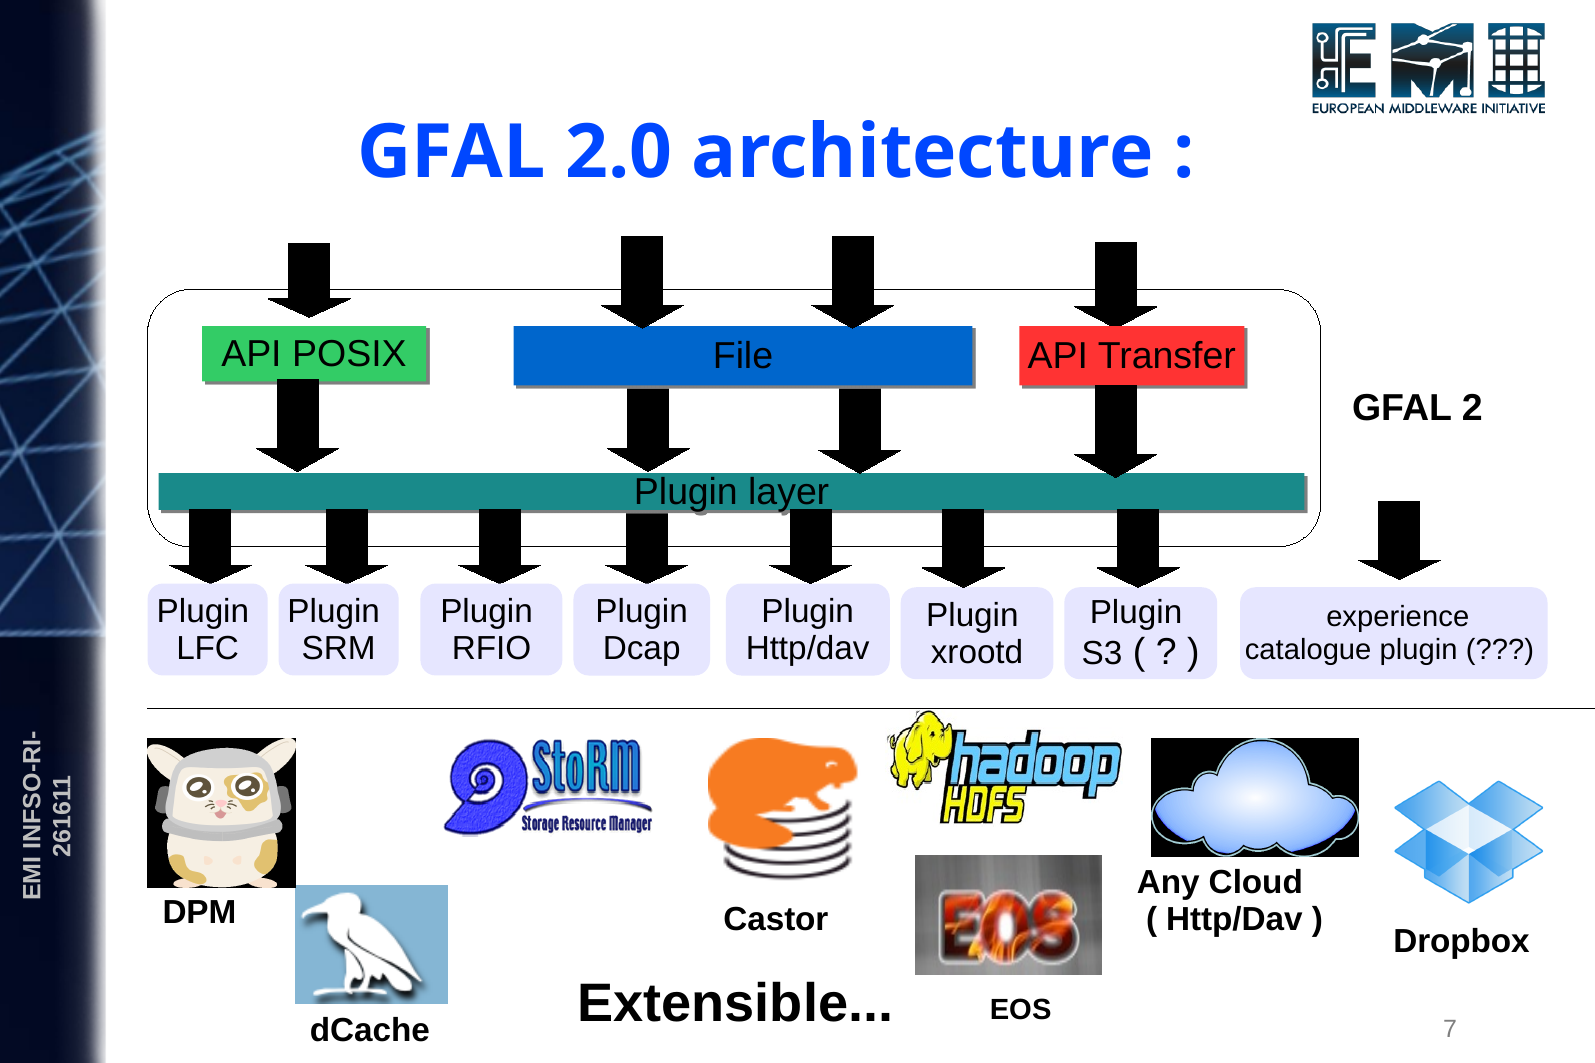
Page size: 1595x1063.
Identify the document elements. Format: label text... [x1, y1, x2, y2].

picture [1387, 767, 1550, 915]
text_box [601, 236, 684, 329]
text_box [811, 236, 894, 329]
text_box [769, 509, 852, 584]
text_box Any Cloud ( Http/Dav ) [1122, 856, 1387, 946]
text_box Plugin xrootd [900, 587, 1054, 680]
text_box [605, 547, 688, 583]
text_box [268, 290, 351, 318]
text_box Plugin S3 ( ? ) [1064, 587, 1218, 680]
text_box Plugin SRM [278, 583, 399, 676]
text_box [288, 243, 330, 289]
picture [0, 0, 118, 1063]
title GFAL 2.0 architecture : [59, 59, 1495, 237]
text_box Dropbox [1328, 915, 1595, 968]
text_box API POSIX [202, 326, 427, 382]
picture [708, 738, 875, 893]
text_box Plugin RFIO [420, 583, 563, 676]
text_box experience catalogue plugin (???) [1240, 587, 1548, 680]
picture [1151, 738, 1359, 857]
text_box [458, 547, 541, 583]
text_box [1358, 501, 1441, 580]
text_box File [513, 326, 973, 386]
text_box [626, 510, 668, 546]
text_box dCache [295, 1003, 473, 1056]
picture [147, 738, 448, 1003]
text_box Plugin Http/dav [725, 583, 890, 676]
text_box Extensible... [562, 965, 1004, 1063]
text_box [1095, 242, 1137, 289]
picture [885, 709, 1123, 827]
text_box [256, 379, 339, 472]
picture [915, 855, 1102, 975]
text_box Plugin layer [158, 473, 1305, 510]
text_box [1097, 509, 1180, 588]
text_box [922, 509, 1005, 588]
text_box Plugin Dcap [573, 583, 711, 676]
text_box [1074, 385, 1157, 478]
picture [1260, 7, 1595, 133]
text_box [189, 509, 231, 546]
text_box Plugin LFC [147, 583, 268, 676]
text_box DPM [147, 888, 296, 938]
text_box [479, 509, 521, 546]
text_box Castor [708, 893, 886, 945]
text_box [818, 386, 901, 474]
text_box API Transfer [1019, 326, 1245, 386]
text_box [305, 547, 388, 583]
text_box [1074, 290, 1157, 326]
text_box EOS [1004, 985, 1123, 1034]
text_box [326, 509, 368, 546]
text_box [607, 386, 690, 472]
text_box GFAL 2 [1337, 379, 1529, 436]
picture [442, 738, 655, 838]
text_box [169, 547, 252, 583]
